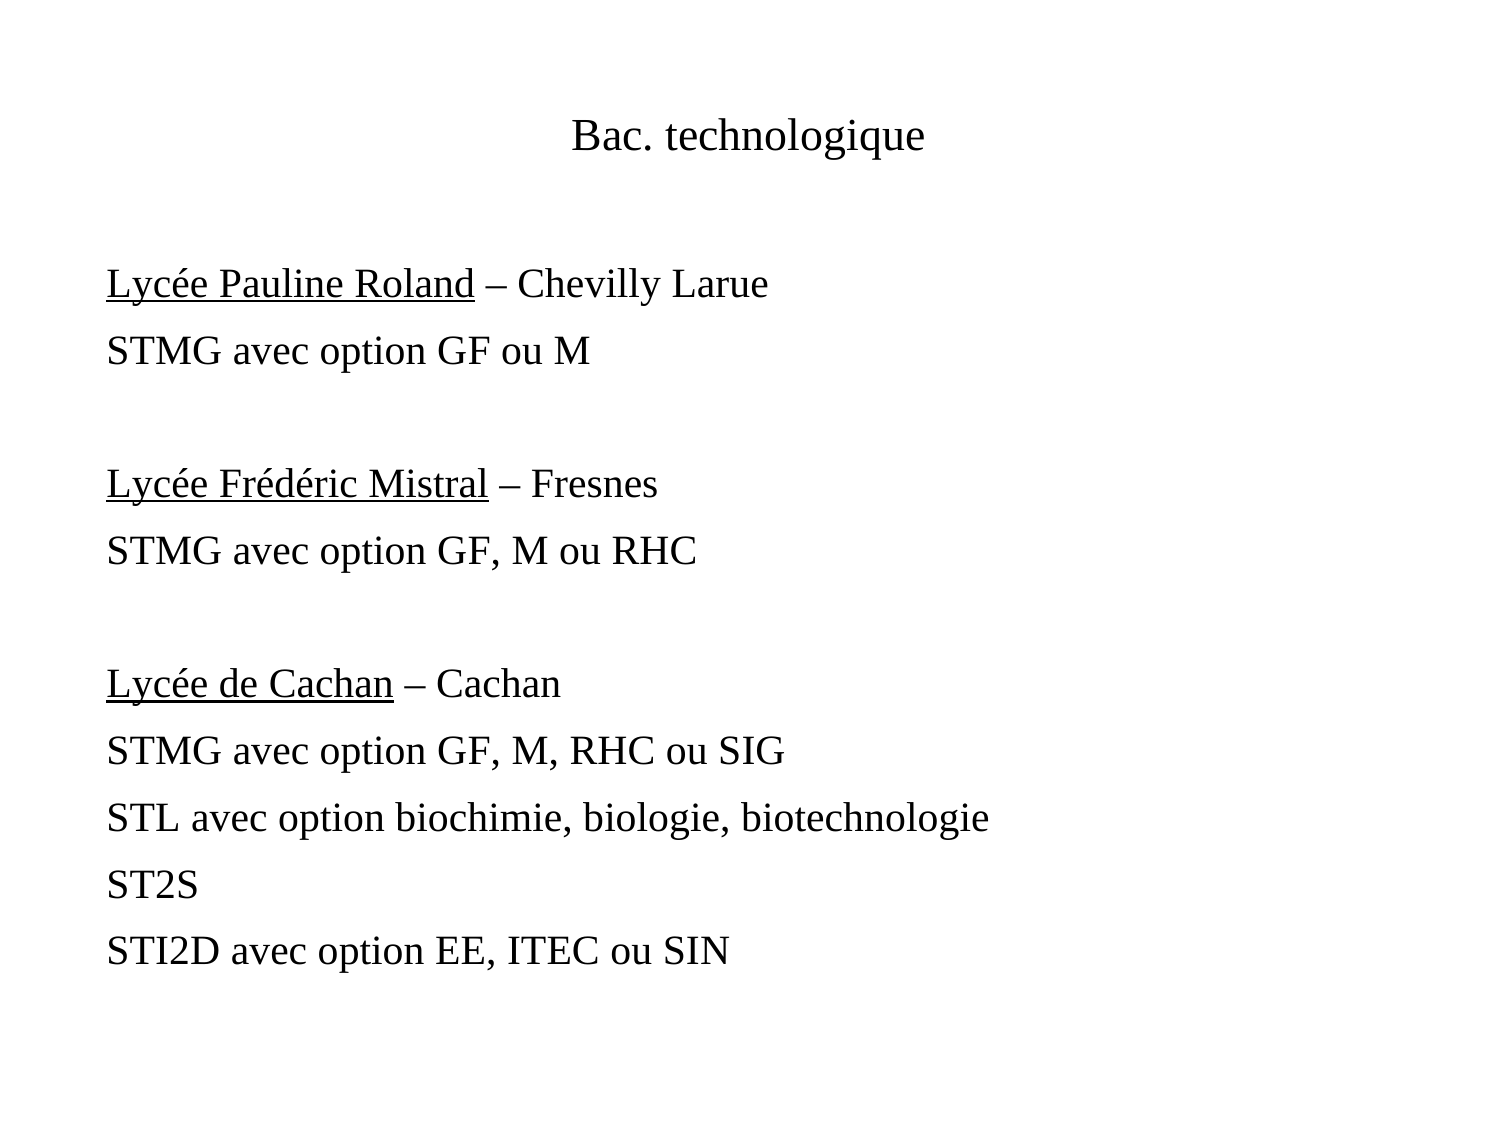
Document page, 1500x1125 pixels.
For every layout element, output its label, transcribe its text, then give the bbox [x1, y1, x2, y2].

list Lycée Pauline Roland – Chevilly Larue STMG avec option GF ou M Lycée Frédéric Mistral – Fresnes STMG avec option GF, M ou RHC Lycée de Cachan – Cachan STMG avec option GF, M, RHC ou SIG STL avec option biochimie, biologie, biotechnologie ST2S STI2D avec option EE, ITEC ou SIN [35, 248, 1430, 1075]
title Bac. technologique [112, 51, 1386, 213]
